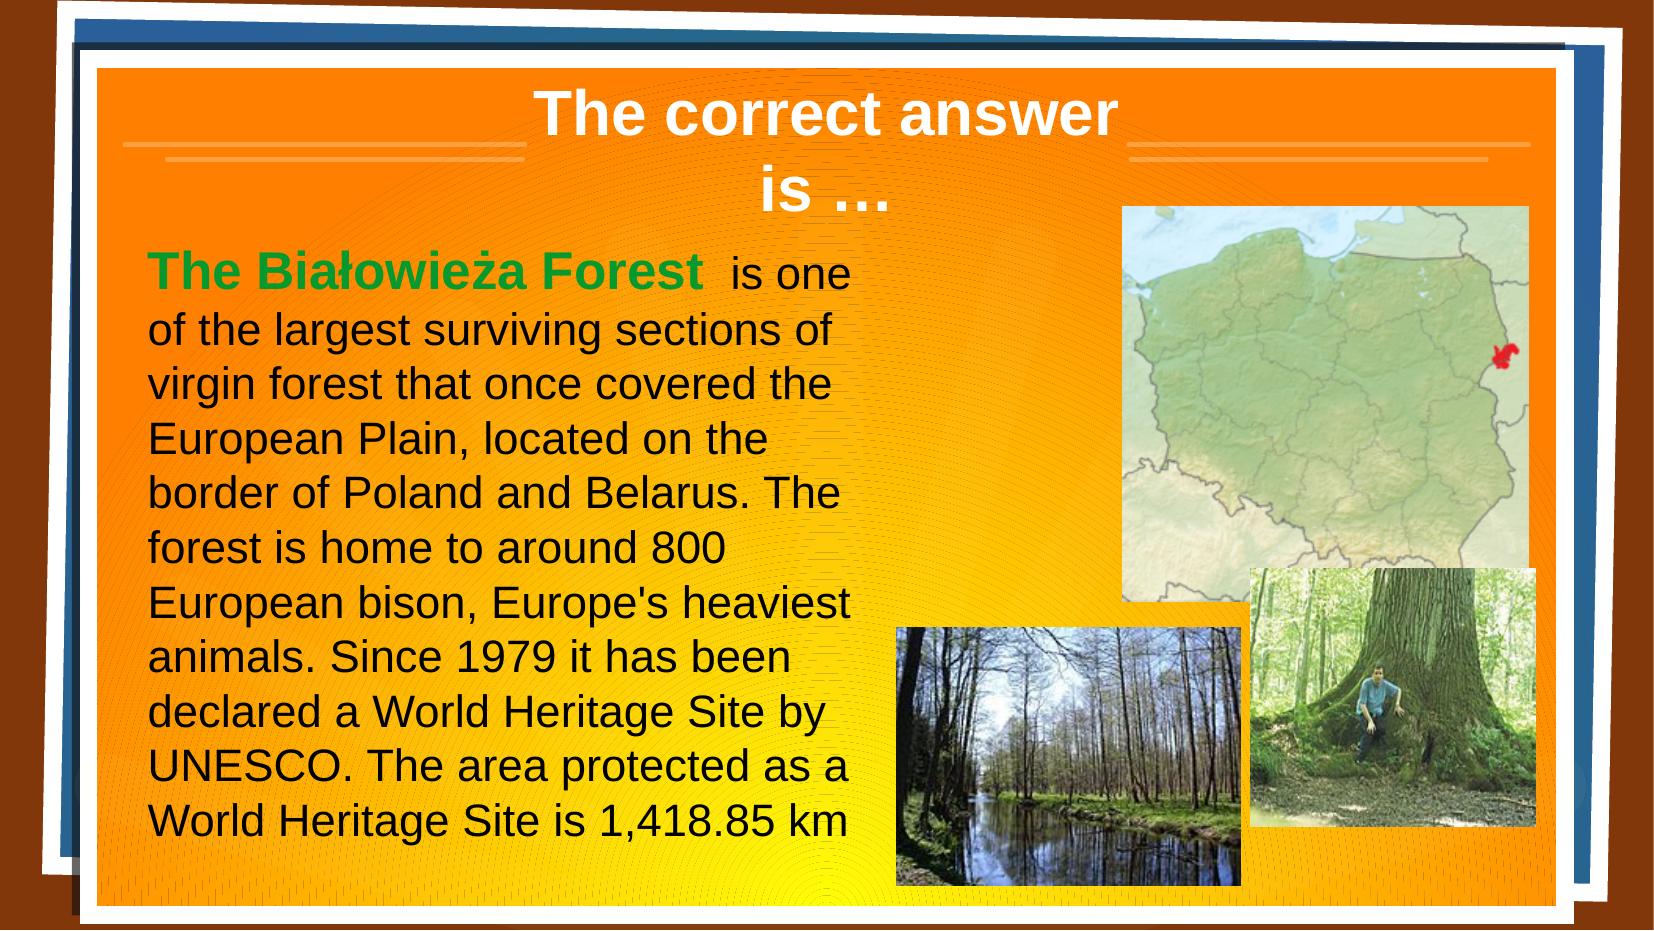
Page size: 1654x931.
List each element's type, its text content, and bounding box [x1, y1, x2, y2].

list The Białowieża Forest is one of the largest surviving sections of virgin forest that once covered the European Plain, located on the border of Poland and Belarus. The forest is home to around 800 European bison, Europe's heaviest animals. Since 1979 it has been declared a World Heritage Site by UNESCO. The area protected as a World Heritage Site is 1,418.85 km [147, 236, 857, 886]
picture [896, 628, 1241, 886]
title The correct answer is … [531, 70, 1123, 225]
text_box [1151, 847, 1506, 912]
picture [1122, 206, 1536, 827]
